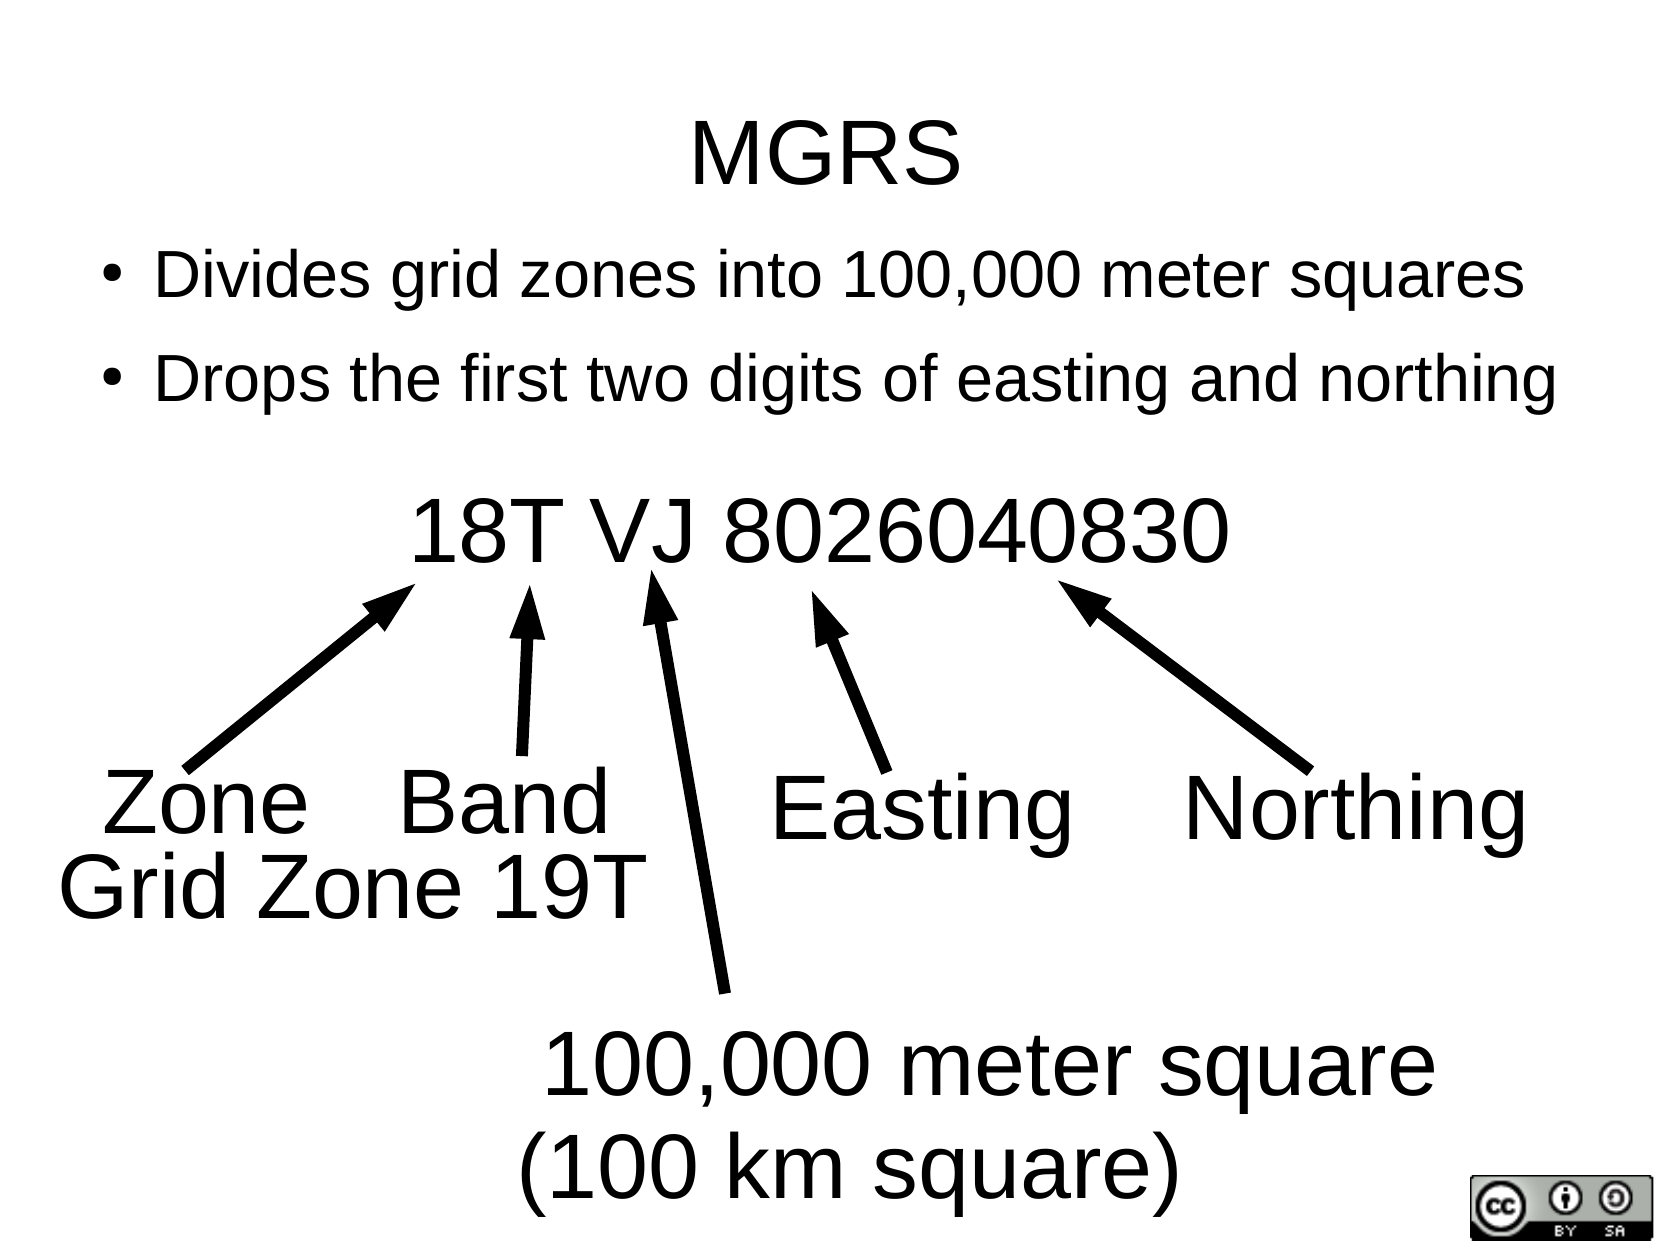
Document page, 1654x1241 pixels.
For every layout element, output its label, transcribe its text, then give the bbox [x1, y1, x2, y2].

list Divides grid zones into 100,000 meter squares Drops the first two digits of easting and northing [82, 237, 1571, 420]
text_box 100,000 meter square (100 km square) [501, 1005, 1454, 1226]
text_box Zone [87, 742, 326, 827]
text_box 18T VJ 8026040830 [393, 472, 1290, 693]
text_box Grid Zone 19T [42, 827, 674, 946]
title MGRS [82, 49, 1571, 237]
picture [1470, 1175, 1654, 1241]
text_box Band [382, 743, 627, 827]
text_box Easting [754, 748, 1091, 867]
text_box Northing [1168, 749, 1545, 867]
